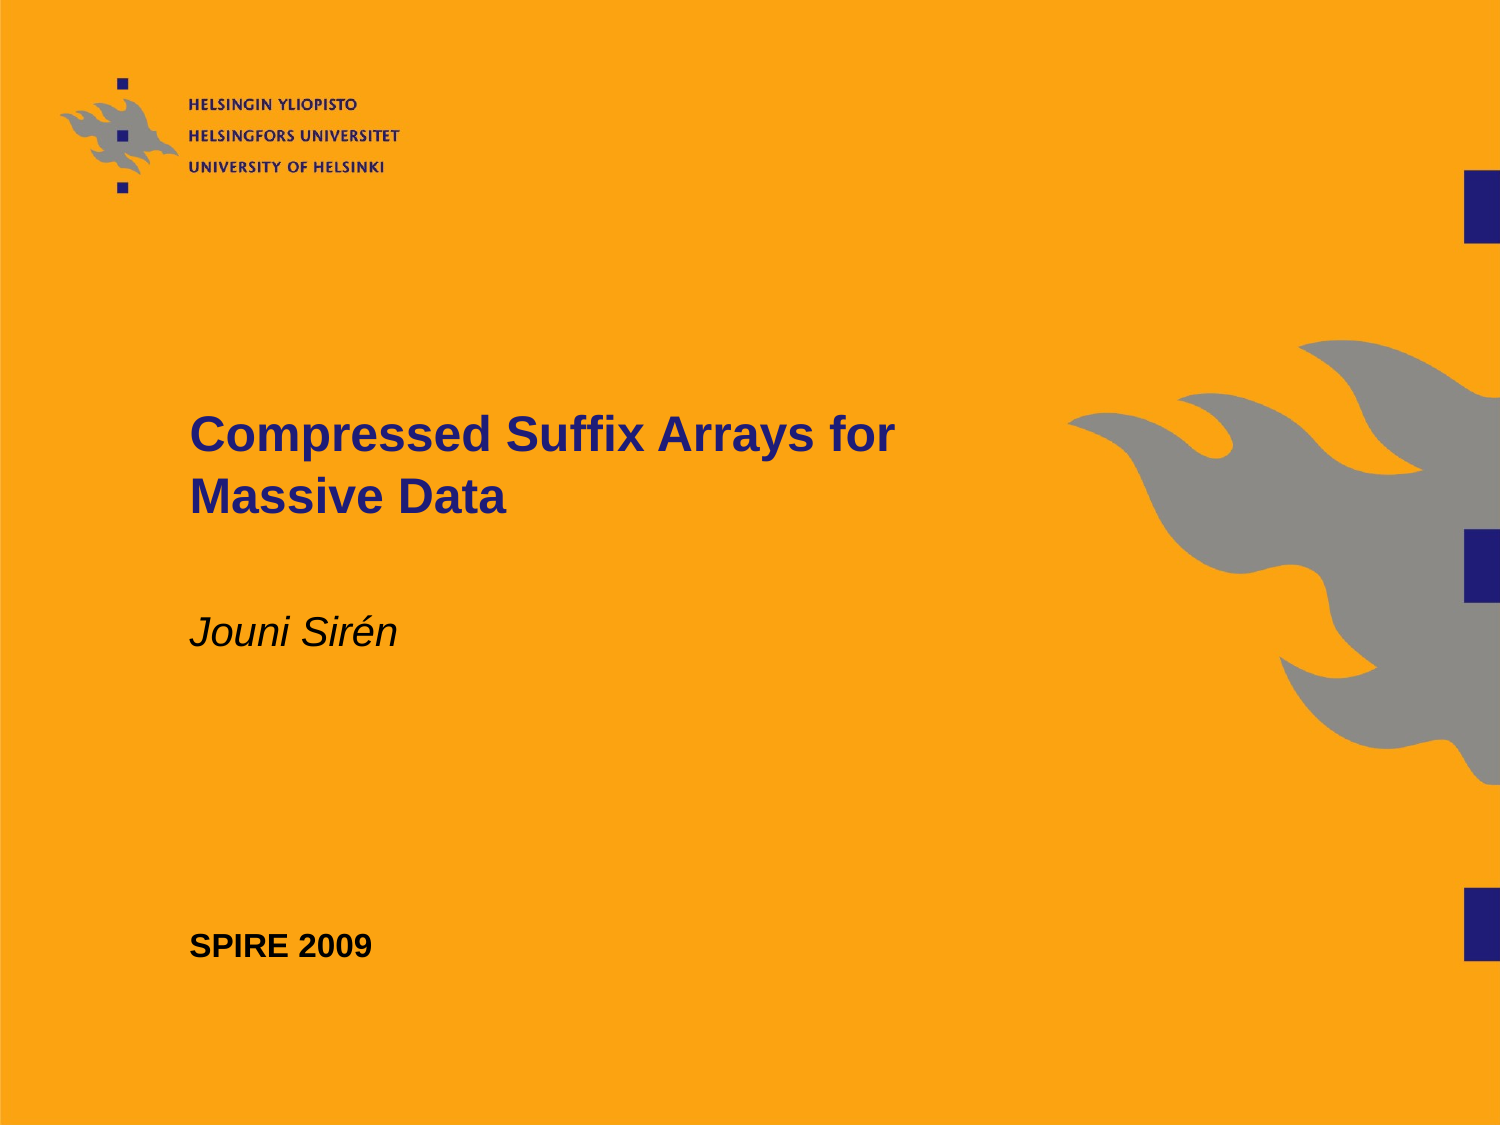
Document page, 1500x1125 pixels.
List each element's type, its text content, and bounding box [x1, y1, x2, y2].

text_box SPIRE 2009 [174, 824, 1313, 972]
title Compressed Suffix Arrays for Massive Data [174, 344, 1063, 532]
picture [0, 0, 1500, 1125]
subtitle Jouni Sirén [174, 585, 1063, 824]
